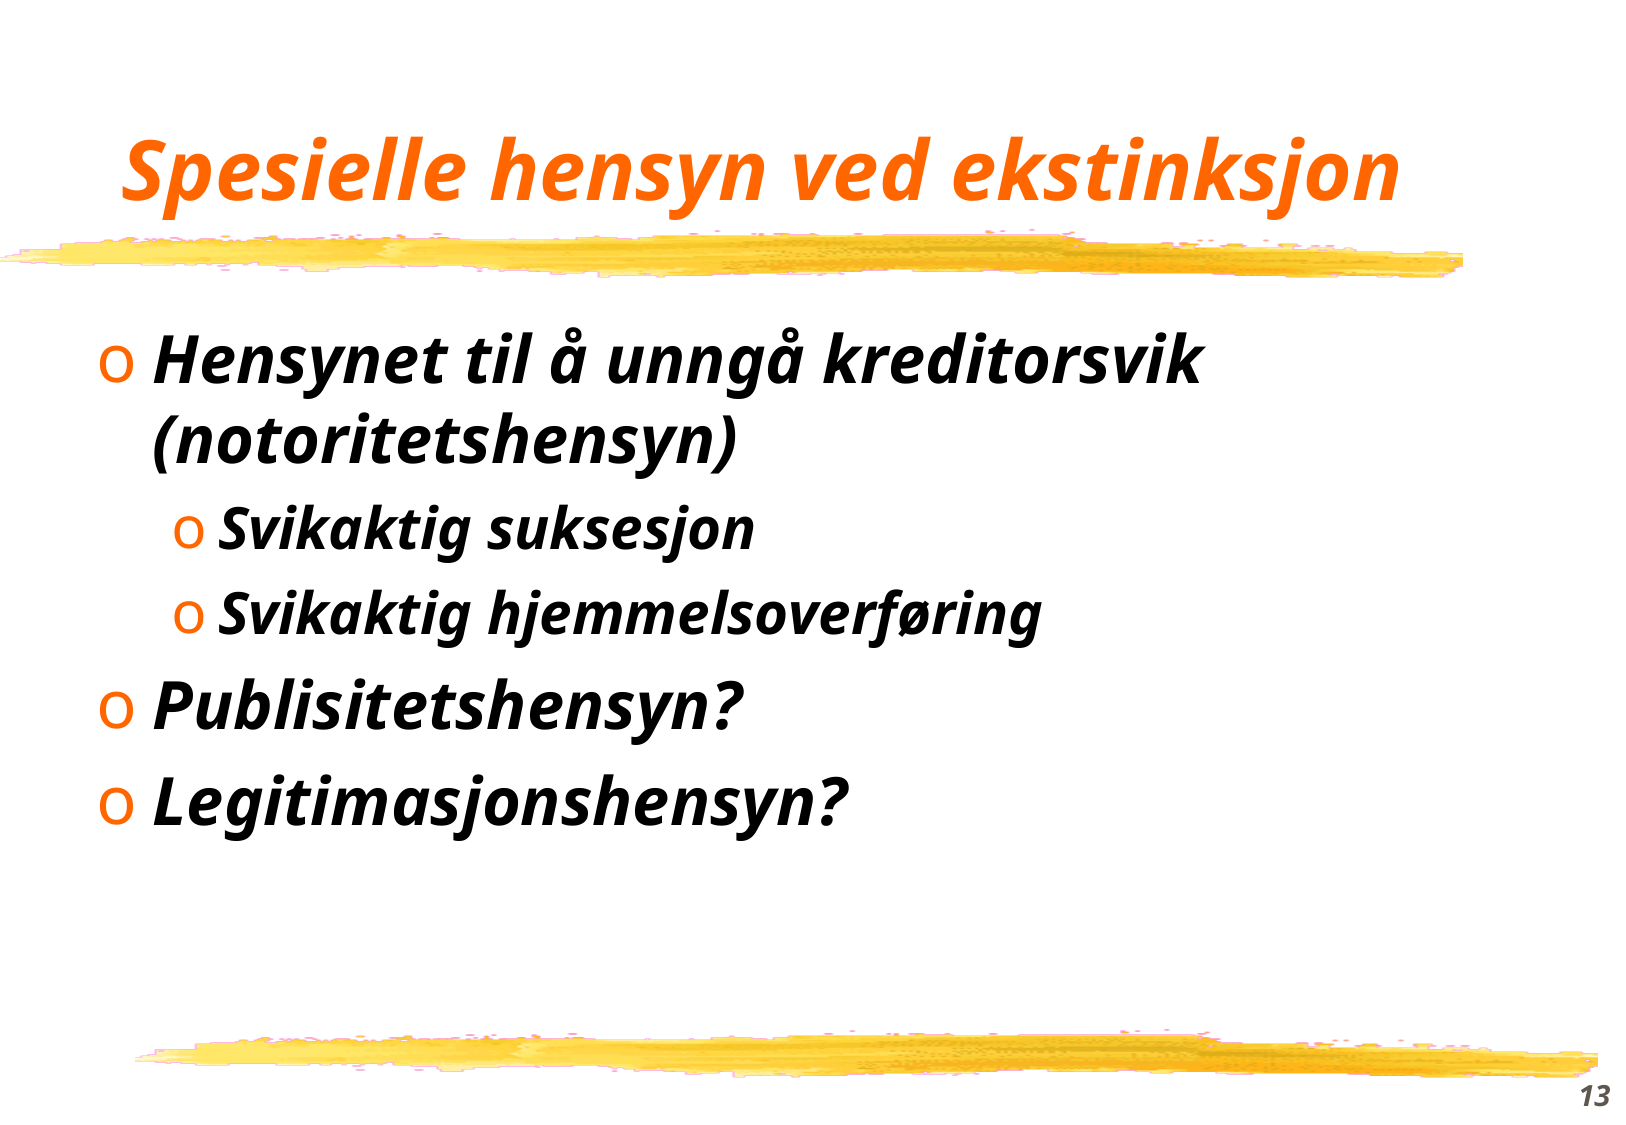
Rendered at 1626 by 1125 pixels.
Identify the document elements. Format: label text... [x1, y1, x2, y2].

text_box <number> [1516, 1050, 1626, 1125]
list Hensynet til å unngå kreditorsvik (notoritetshensyn) Svikaktig suksesjon Svikaktig hjemmelsoverføring Publisitetshensyn? Legitimasjonshensyn? [81, 309, 1535, 1001]
picture [135, 1024, 1598, 1088]
picture [0, 224, 1463, 288]
title Spesielle hensyn ved ekstinksjon [72, 37, 1454, 225]
